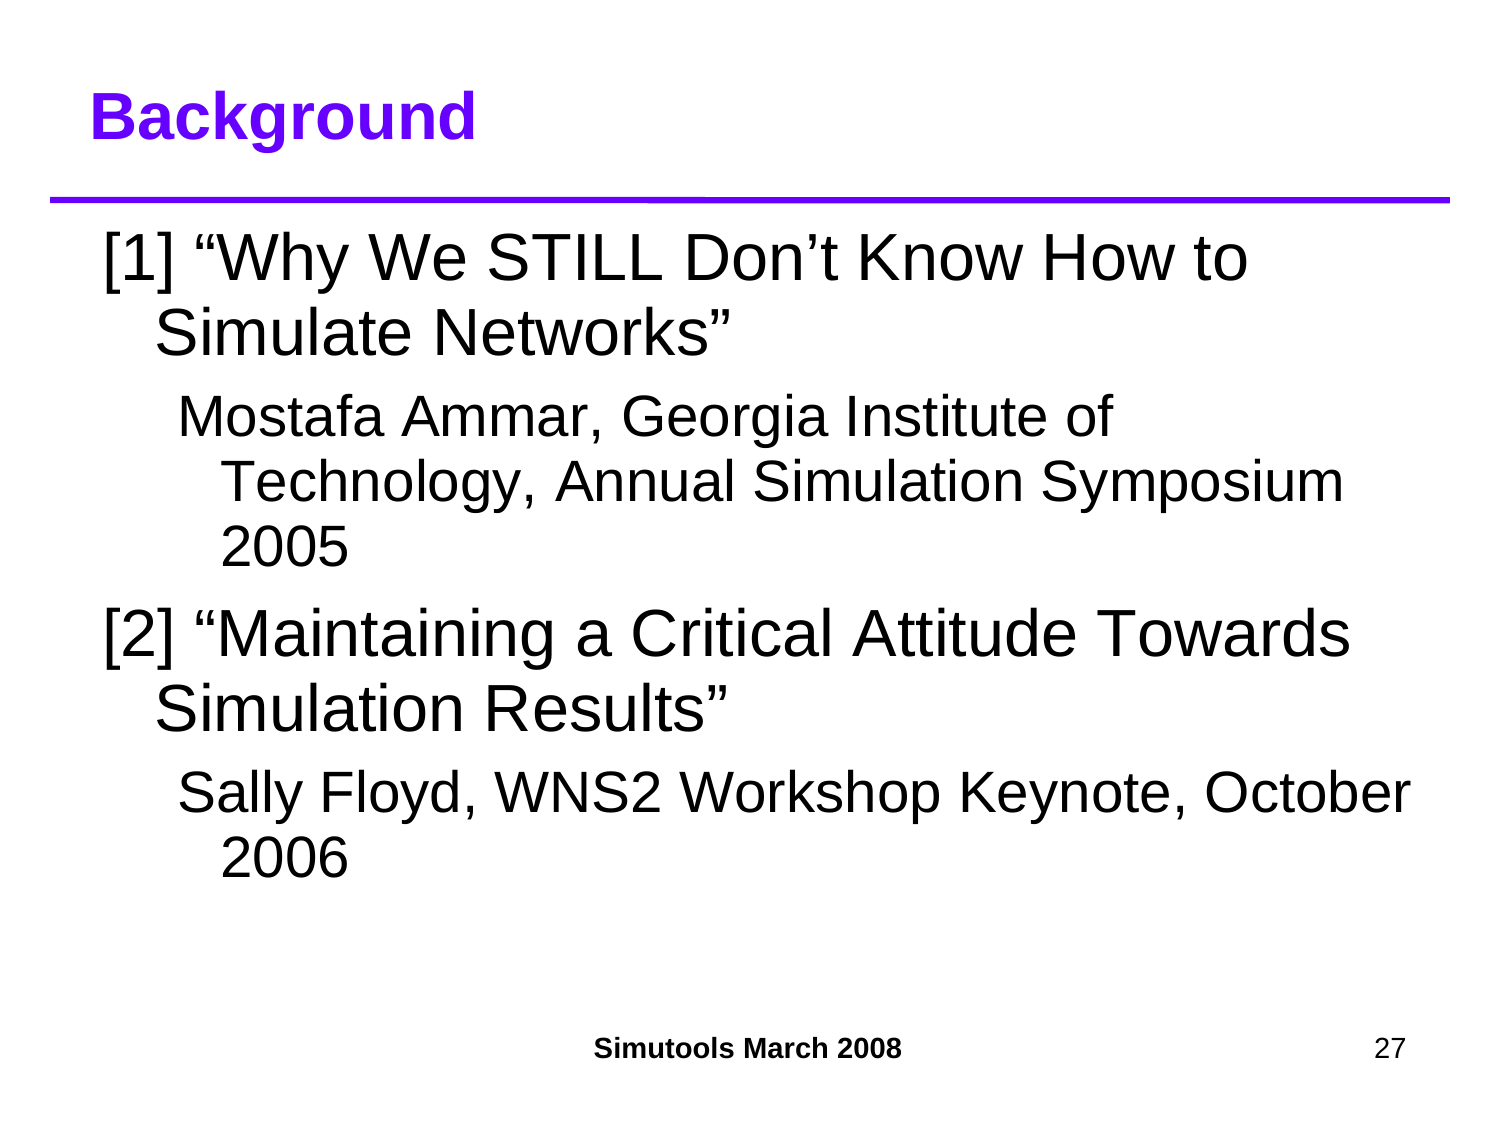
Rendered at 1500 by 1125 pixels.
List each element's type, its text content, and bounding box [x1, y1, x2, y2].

list [1] “Why We STILL Don’t Know How to Simulate Networks” Mostafa Ammar, Georgia Institute of Technology, Annual Simulation Symposium 2005 [2] “Maintaining a Critical Attitude Towards Simulation Results” Sally Floyd, WNS2 Workshop Keynote, October 2006 [87, 212, 1438, 1111]
title Background [75, 68, 1426, 165]
